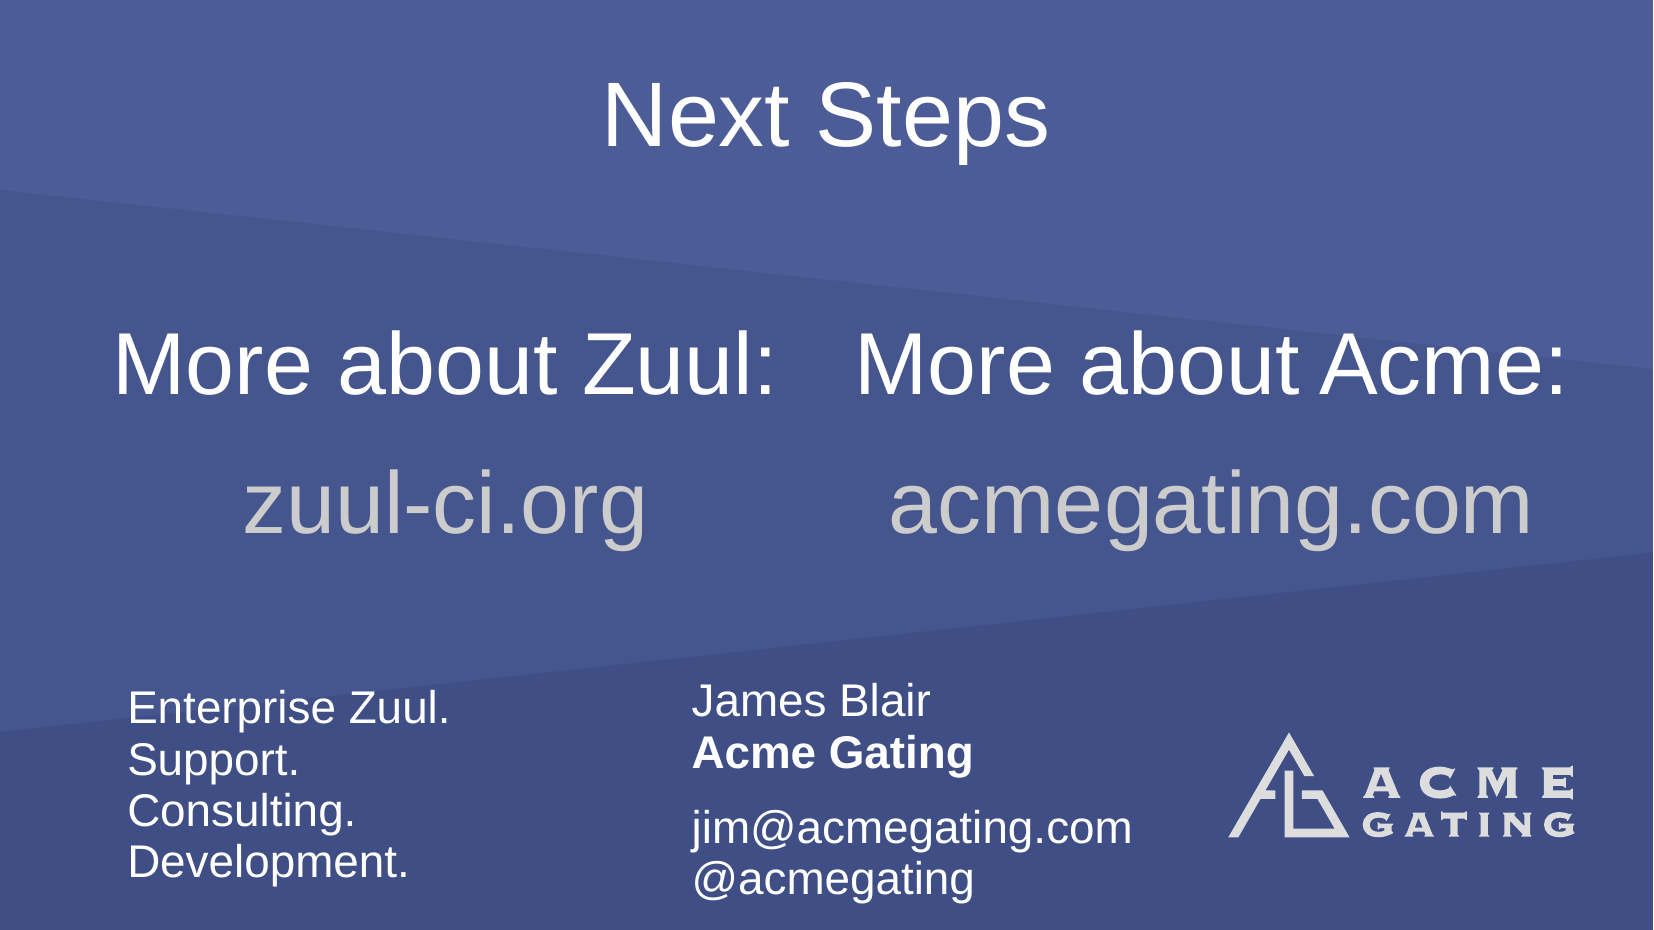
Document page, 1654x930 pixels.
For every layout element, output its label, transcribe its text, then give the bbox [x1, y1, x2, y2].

picture [0, 0, 1653, 930]
list More about Acme: acmegating.com [849, 300, 1576, 558]
text_box James Blair Acme Gating jim@acmegating.com @acmegating [676, 668, 1202, 912]
list More about Zuul: zuul-ci.org [82, 300, 809, 558]
text_box Enterprise Zuul. Support. Consulting. Development. [112, 675, 563, 895]
title Next Steps [82, 37, 1571, 193]
